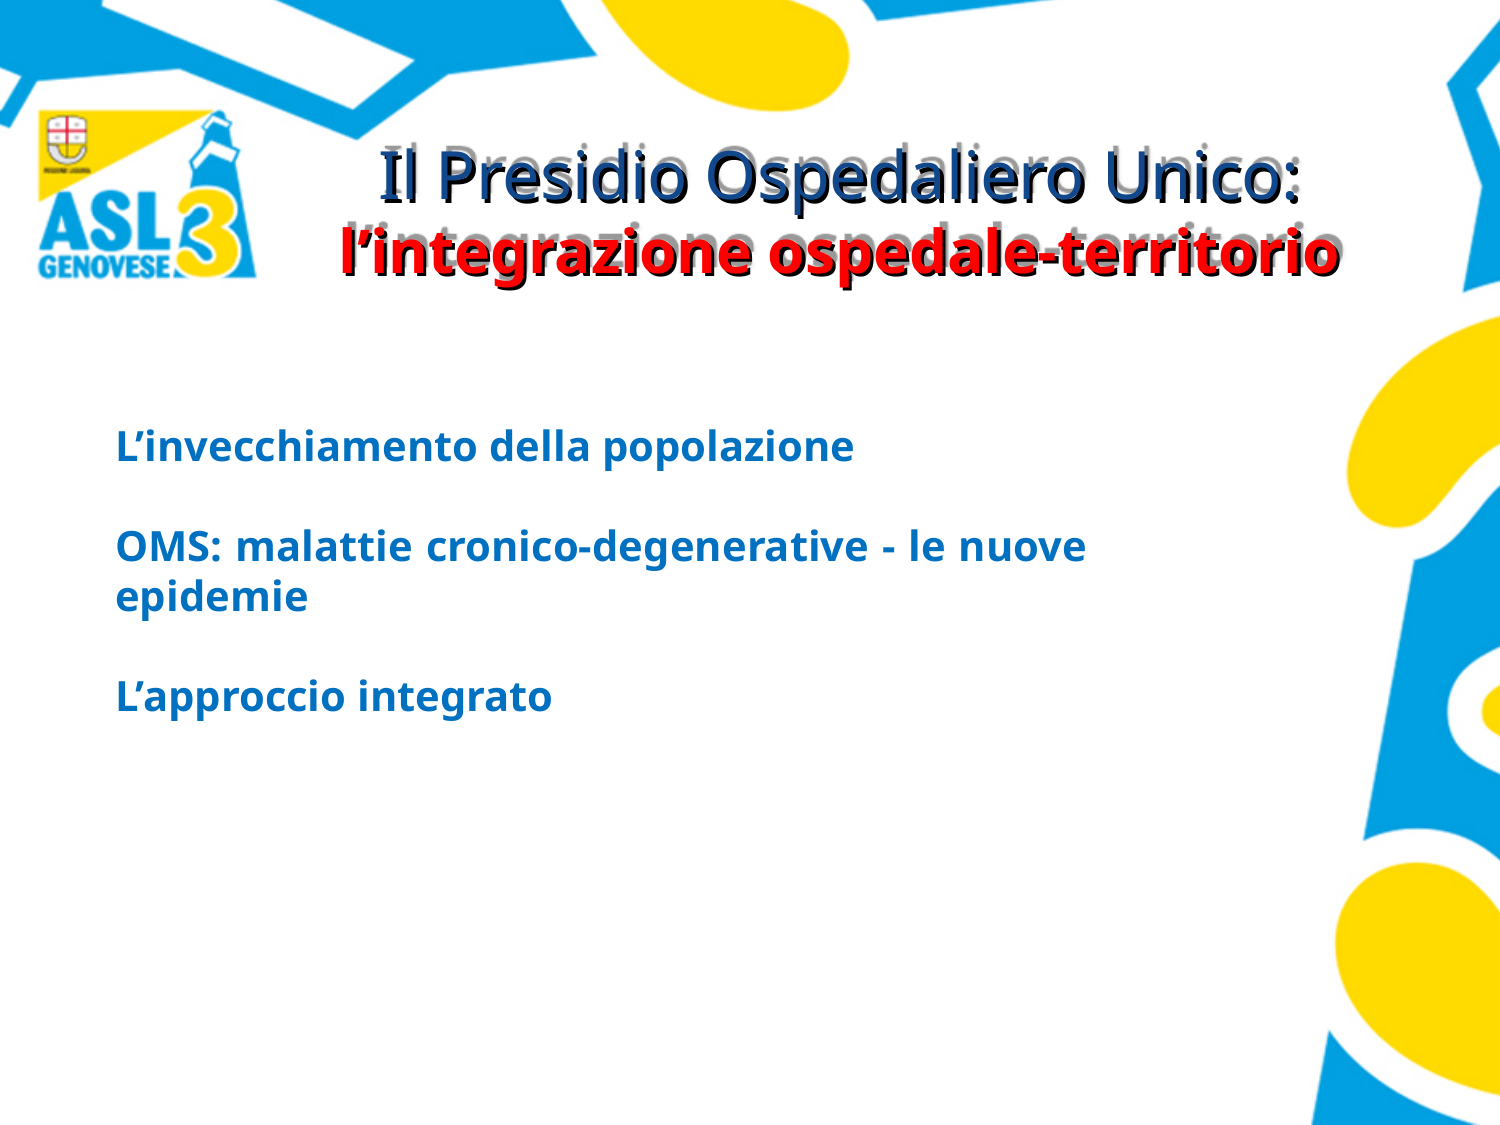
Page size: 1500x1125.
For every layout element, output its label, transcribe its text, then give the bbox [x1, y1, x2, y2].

text_box L’invecchiamento della popolazione OMS: malattie cronico-degenerative - le nuove epidemie L’approccio integrato [101, 412, 1226, 727]
text_box Il Presidio Ospedaliero Unico: l’integrazione ospedale-territorio [242, 125, 1438, 302]
